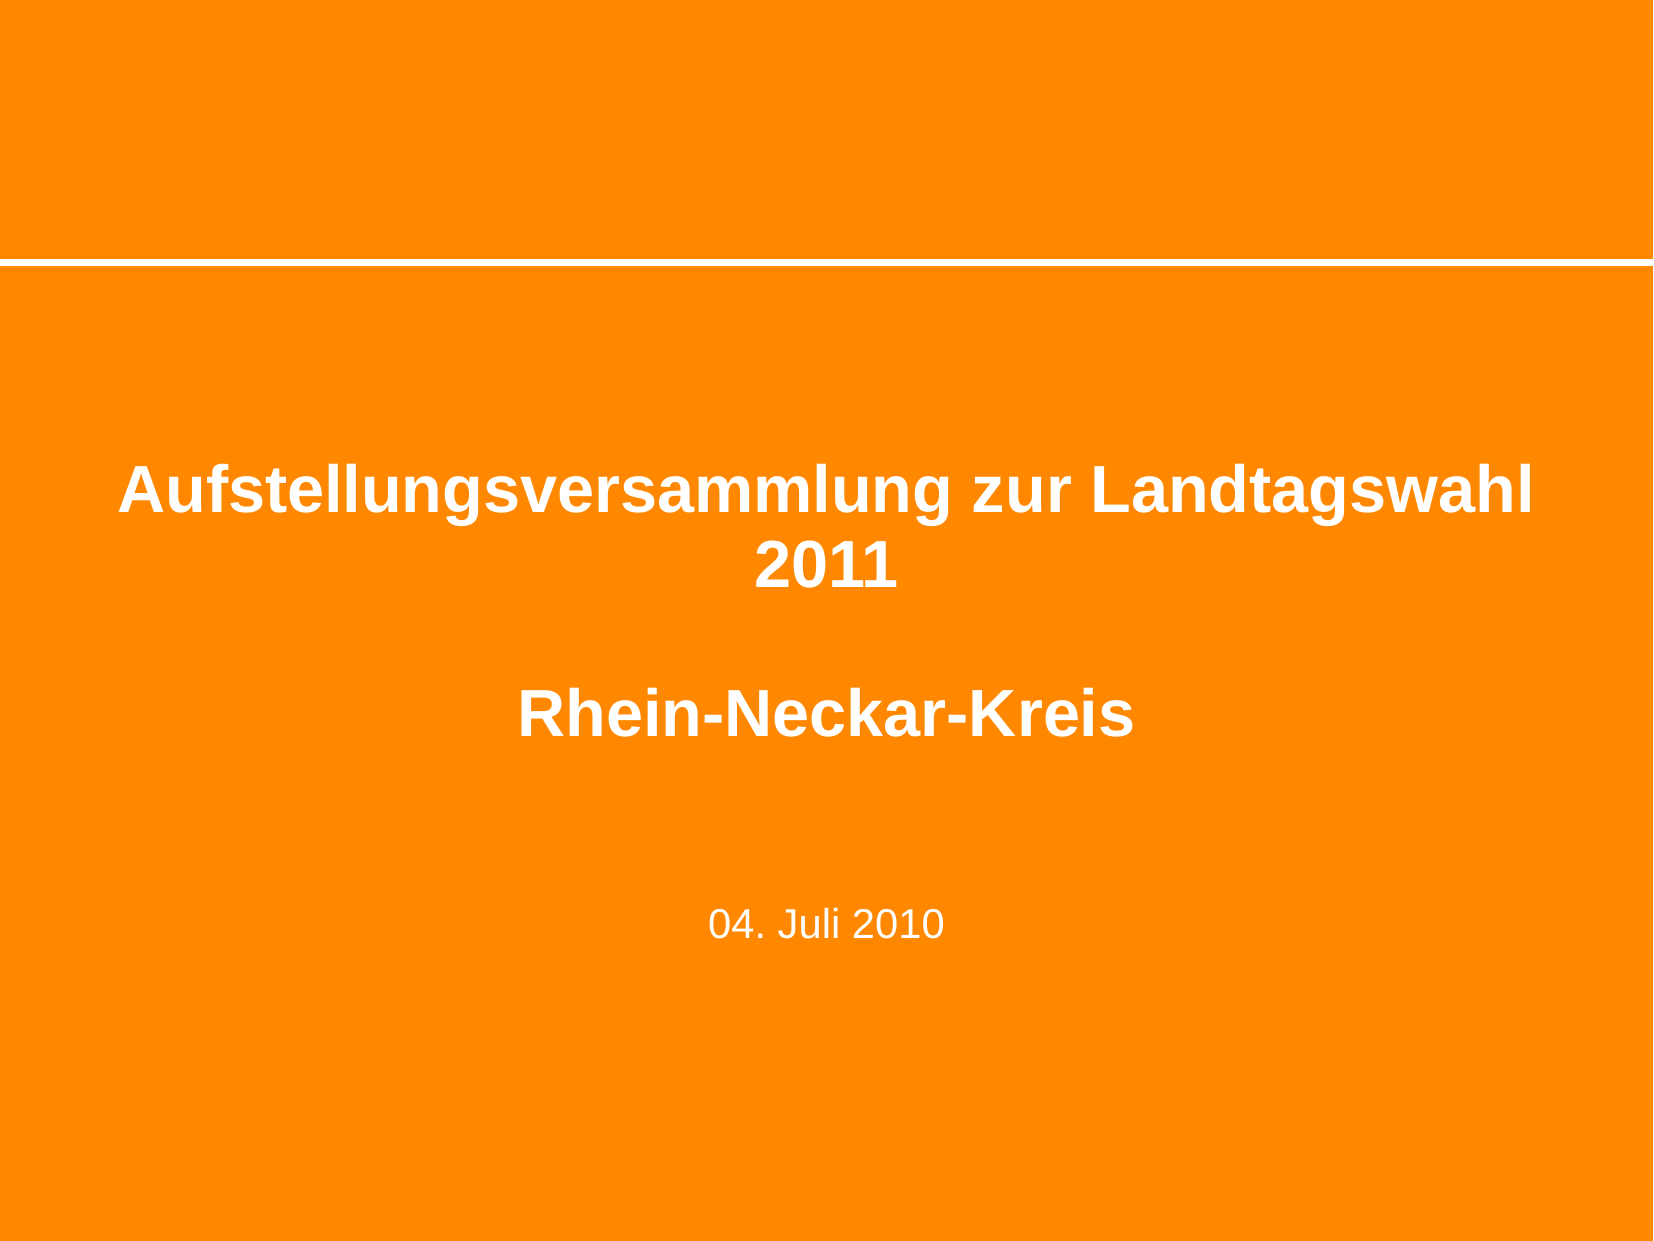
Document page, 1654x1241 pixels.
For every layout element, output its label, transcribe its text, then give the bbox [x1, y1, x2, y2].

subtitle Aufstellungsversammlung zur Landtagswahl 2011 Rhein-Neckar-Kreis 04. Juli 2010 [82, 290, 1571, 1109]
